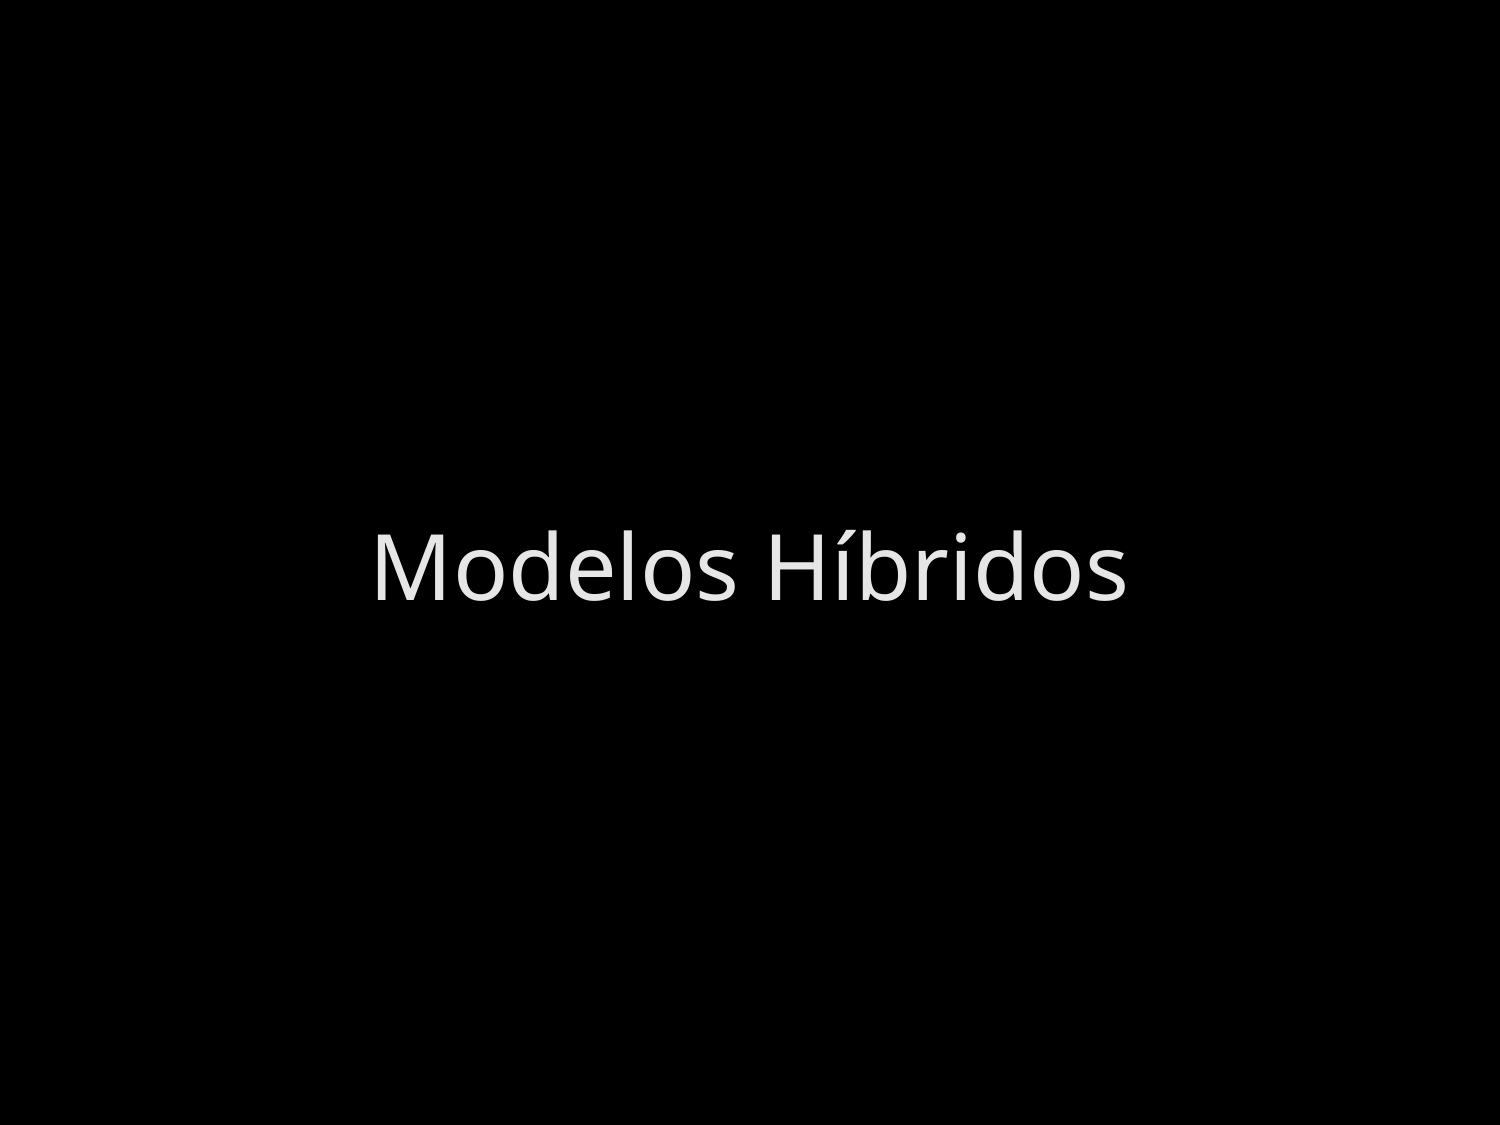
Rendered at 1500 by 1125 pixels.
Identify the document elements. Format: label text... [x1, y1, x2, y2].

subtitle Modelos Híbridos [109, 112, 1391, 1013]
